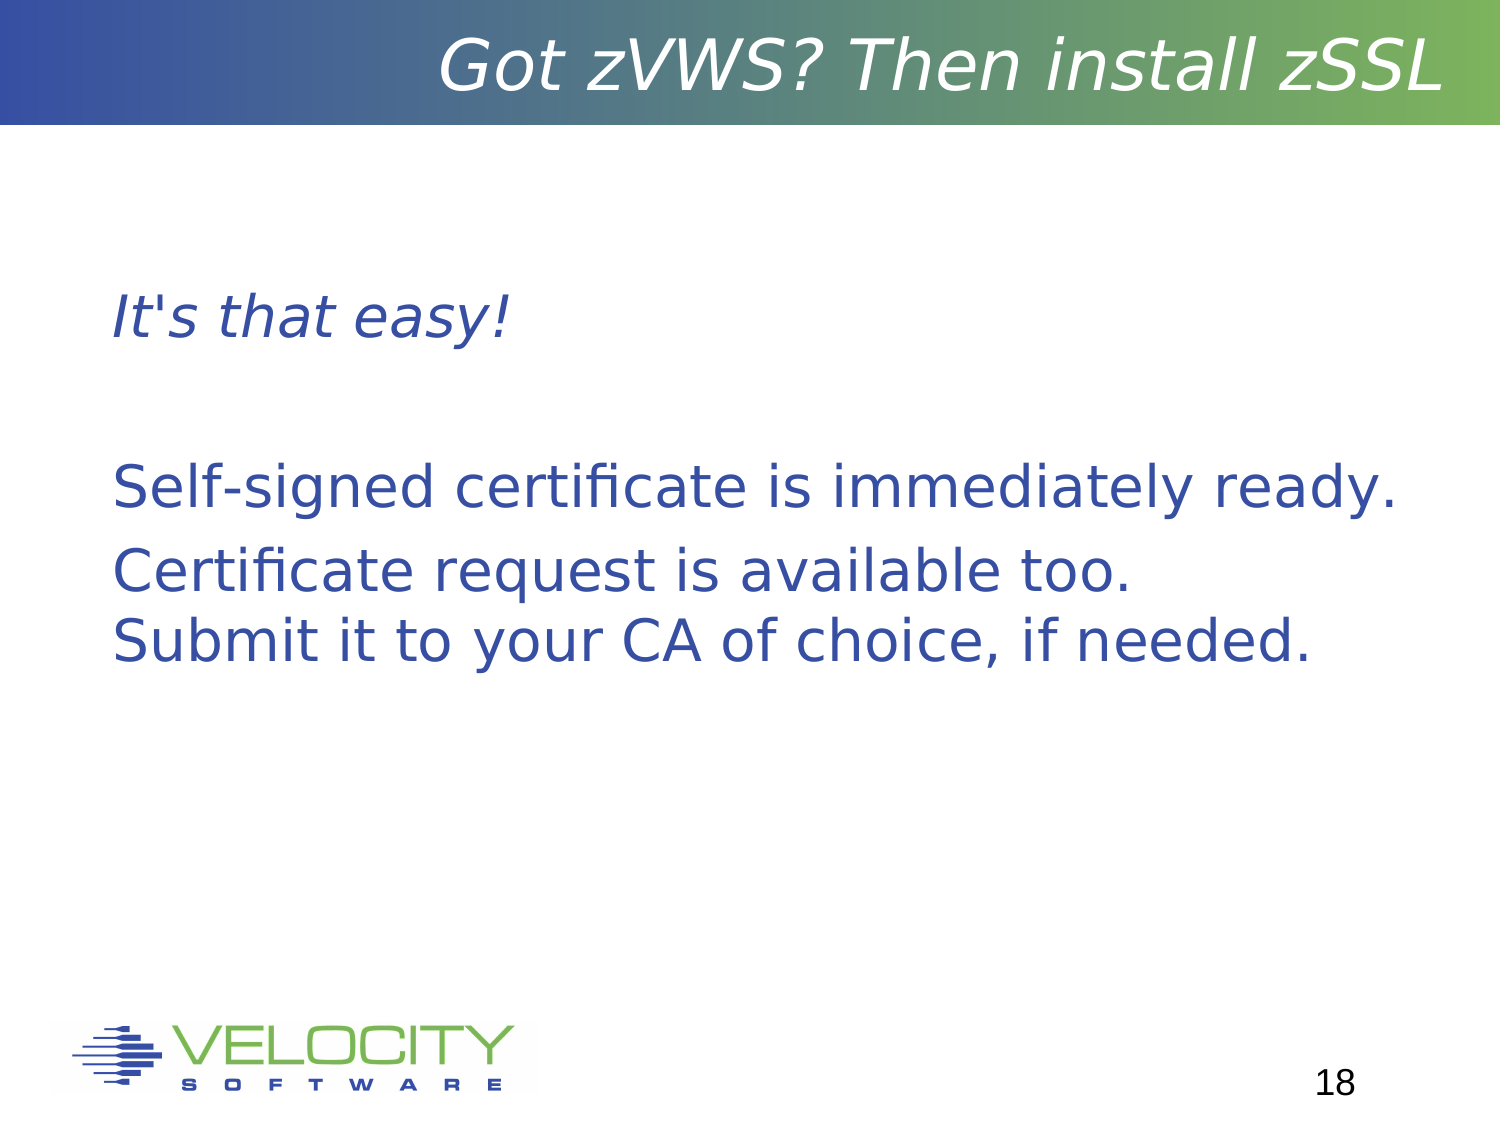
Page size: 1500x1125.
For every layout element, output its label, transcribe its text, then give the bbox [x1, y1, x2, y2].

picture [50, 1021, 538, 1094]
title Got zVWS? Then install zSSL [62, 12, 1463, 113]
list It's that easy! Self-signed certificate is immediately ready. Certificate request is available too. Submit it to your CA of choice, if needed. [70, 187, 1438, 856]
